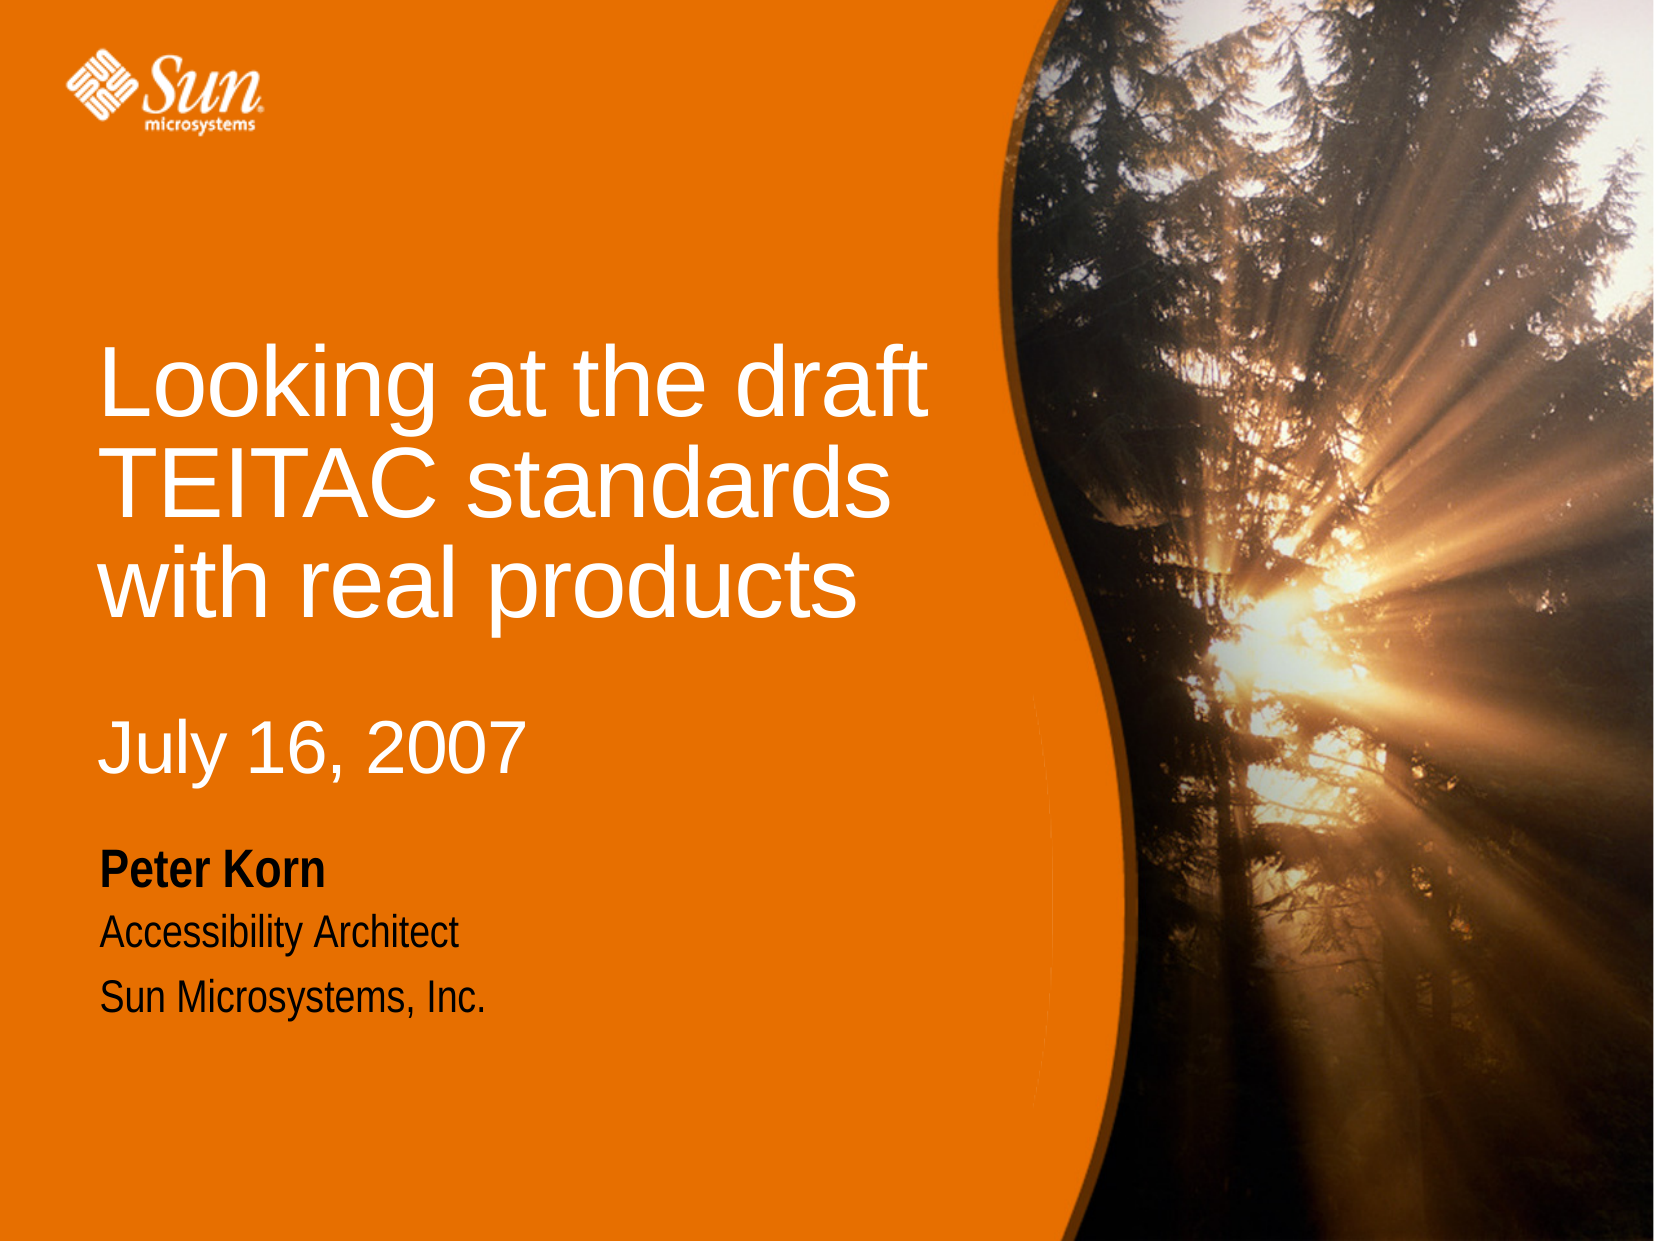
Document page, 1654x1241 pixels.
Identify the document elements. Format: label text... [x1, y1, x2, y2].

title Looking at the draft TEITAC standards with real products July 16, 2007 [97, 277, 1250, 790]
picture [0, 0, 1654, 1241]
list Peter Korn Accessibility Architect Sun Microsystems, Inc. [99, 844, 1191, 1092]
